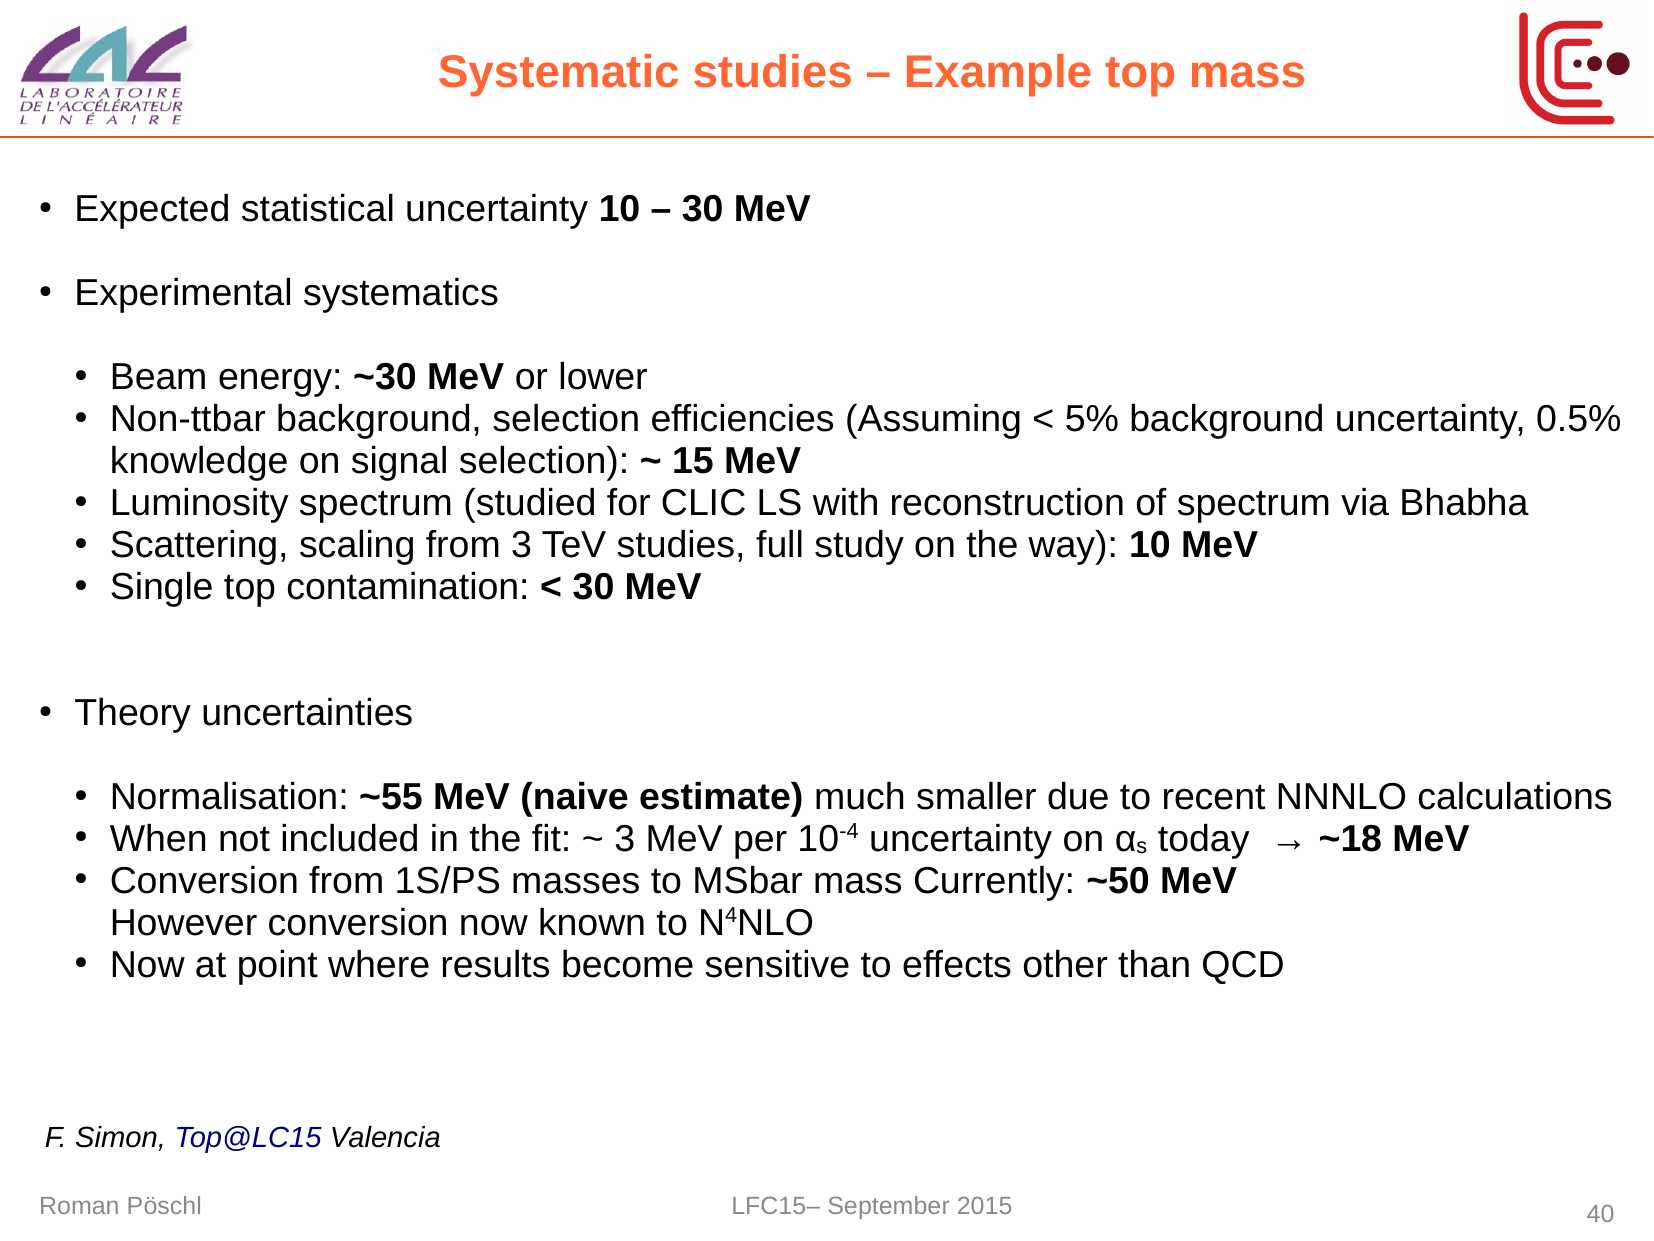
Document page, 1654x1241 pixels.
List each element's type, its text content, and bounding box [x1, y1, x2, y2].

title Systematic studies – Example top mass [128, 29, 1617, 113]
picture [17, 22, 199, 127]
text_box Expected statistical uncertainty 10 – 30 MeV Experimental systematics Beam energy: ~30 MeV or lower Non-ttbar background, selection efficiencies (Assuming < 5% background uncertainty, 0.5% knowledge on signal selection): ~ 15 MeV Luminosity spectrum (studied for CLIC LS with reconstruction of spectrum via Bhabha Scattering, scaling from 3 TeV studies, full study on the way): 10 MeV Single top contamination: < 30 MeV Theory uncertainties Normalisation: ~55 MeV (naive estimate) much smaller due to recent NNNLO calculations When not included in the fit: ~ 3 MeV per 10-4 uncertainty on αs today → ~18 MeV Conversion from 1S/PS masses to MSbar mass Currently: ~50 MeV However conversion now known to N4NLO Now at point where results become sensitive to effects other than QCD [24, 180, 1644, 1008]
picture [1508, 2, 1641, 135]
text_box F. Simon, Top@LC15 Valencia [30, 1113, 463, 1161]
